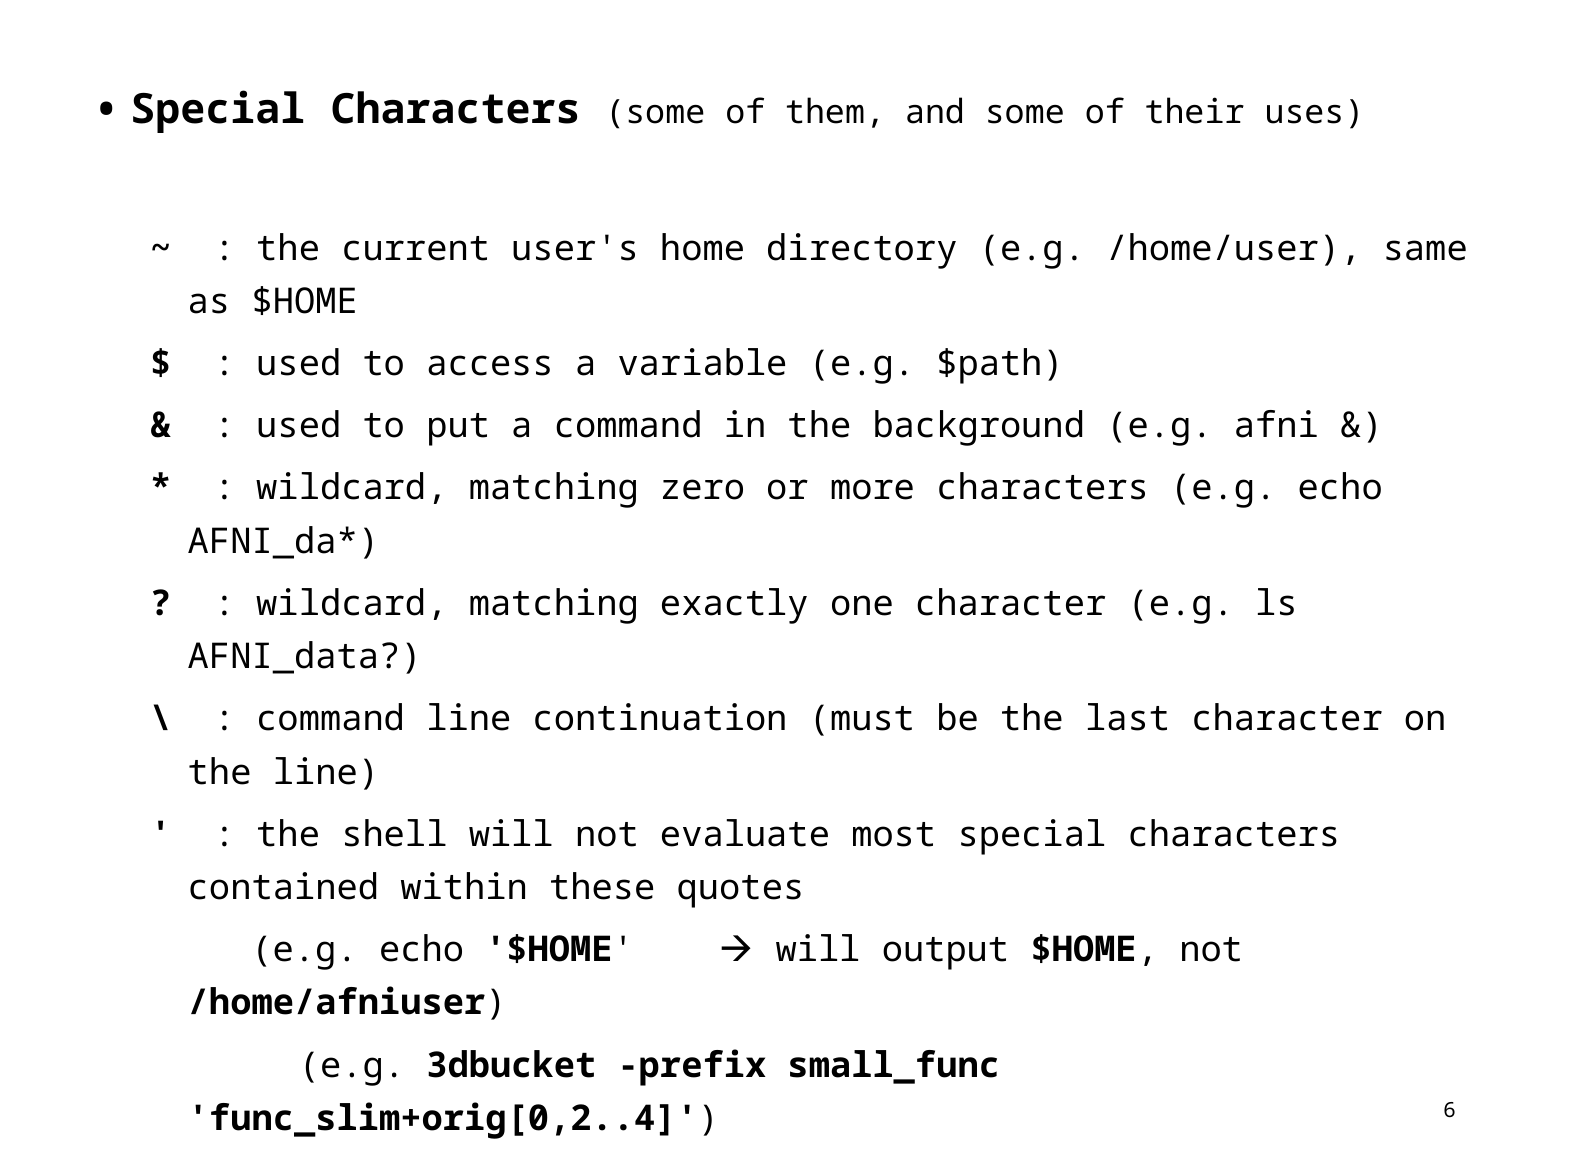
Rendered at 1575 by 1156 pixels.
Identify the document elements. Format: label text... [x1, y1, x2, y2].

list Special Characters (some of them, and some of their uses) ~ : the current user's home directory (e.g. /home/user), same as $HOME $ : used to access a variable (e.g. $path) & : used to put a command in the background (e.g. afni &) * : wildcard, matching zero or more characters (e.g. echo AFNI_da*) ? : wildcard, matching exactly one character (e.g. ls AFNI_data?) \ : command line continuation (must be the last character on the line) ' : the shell will not evaluate most special characters contained within these quotes (e.g. echo '$HOME'  will output $HOME, not /home/afniuser) (e.g. 3dbucket -prefix small_func 'func_slim+orig[0,2..4]') " : the shell will evaluate $variables and `commands` contained within these (e.g. echo "[*] my home dir is $HOME") (e.g. echo "the numbers are 'count -digits 2 7 12'" ) ` : execute the command contained within these quotes, and replace the quoted part with the output of the contained command (e.g. echo "the numbers are `count -digits 2 7 12`" ) [75, 65, 1525, 1103]
